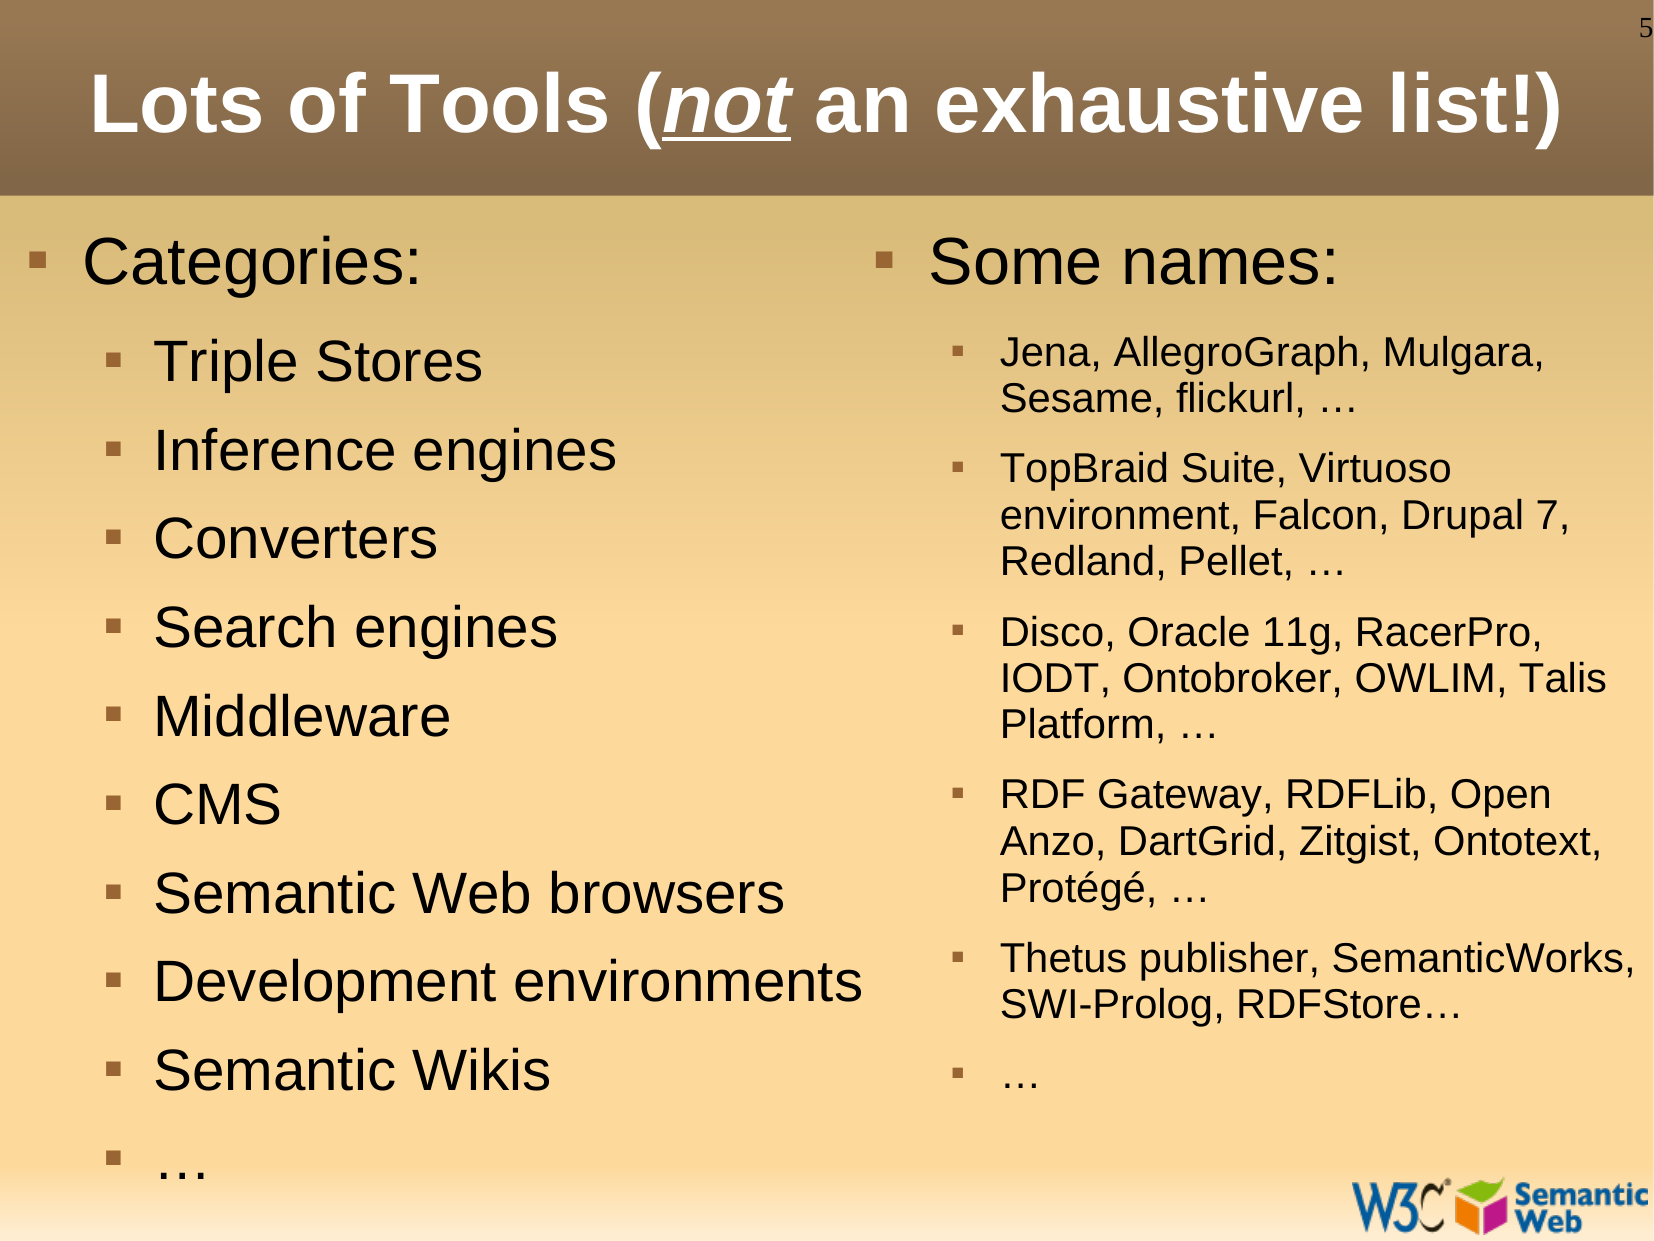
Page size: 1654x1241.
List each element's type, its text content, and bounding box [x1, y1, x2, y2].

picture [0, 208, 1654, 1241]
list Some names: Jena, AllegroGraph, Mulgara, Sesame, flickurl, … TopBraid Suite, Virtuoso environment, Falcon, Drupal 7, Redland, Pellet, … Disco, Oracle 11g, RacerPro, IODT, Ontobroker, OWLIM, Talis Platform, … RDF Gateway, RDFLib, Open Anzo, DartGrid, Zitgist, Ontotext, Protégé, … Thetus publisher, SemanticWorks, SWI-Prolog, RDFStore… … [858, 224, 1637, 1196]
list Categories: Triple Stores Inference engines Converters Search engines Middleware CMS Semantic Web browsers Development environments Semantic Wikis … [11, 224, 858, 1196]
title Lots of Tools (not an exhaustive list!) [0, 0, 1654, 208]
